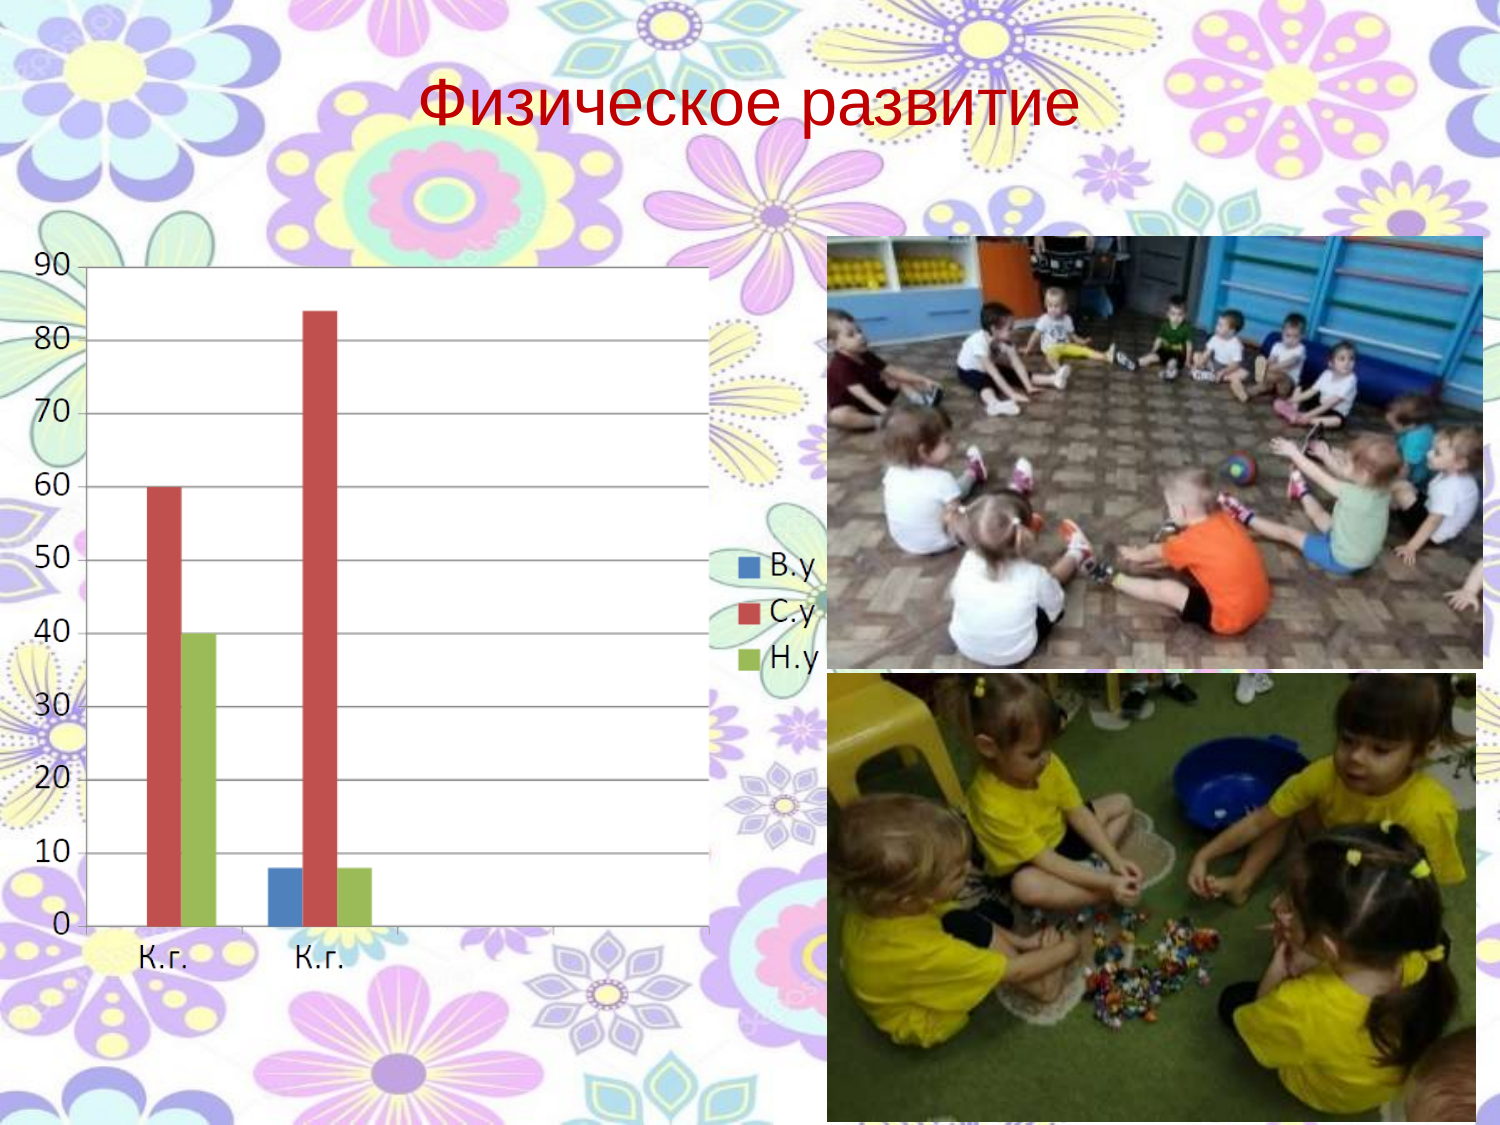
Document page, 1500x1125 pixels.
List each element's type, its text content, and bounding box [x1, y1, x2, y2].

text_box Физическое развитие [75, 45, 1425, 233]
picture [17, 232, 1483, 1122]
